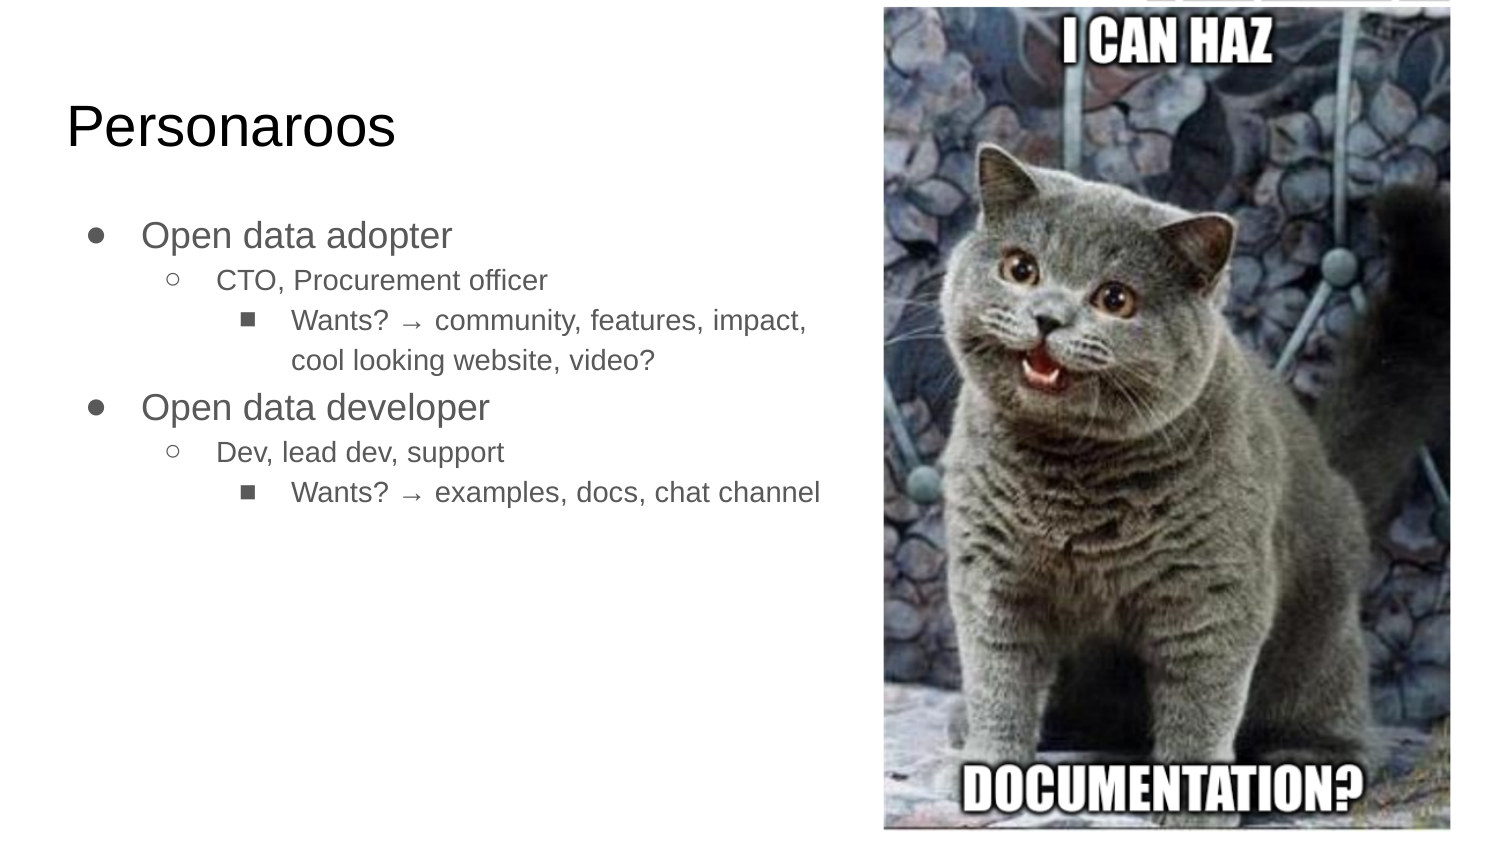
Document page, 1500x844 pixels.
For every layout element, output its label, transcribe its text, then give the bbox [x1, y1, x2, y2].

list Open data adopter CTO, Procurement officer Wants? → community, features, impact, cool looking website, video? Open data developer Dev, lead dev, support Wants? → examples, docs, chat channel [51, 189, 867, 750]
picture [878, 0, 1462, 844]
title Personaroos [51, 72, 878, 167]
